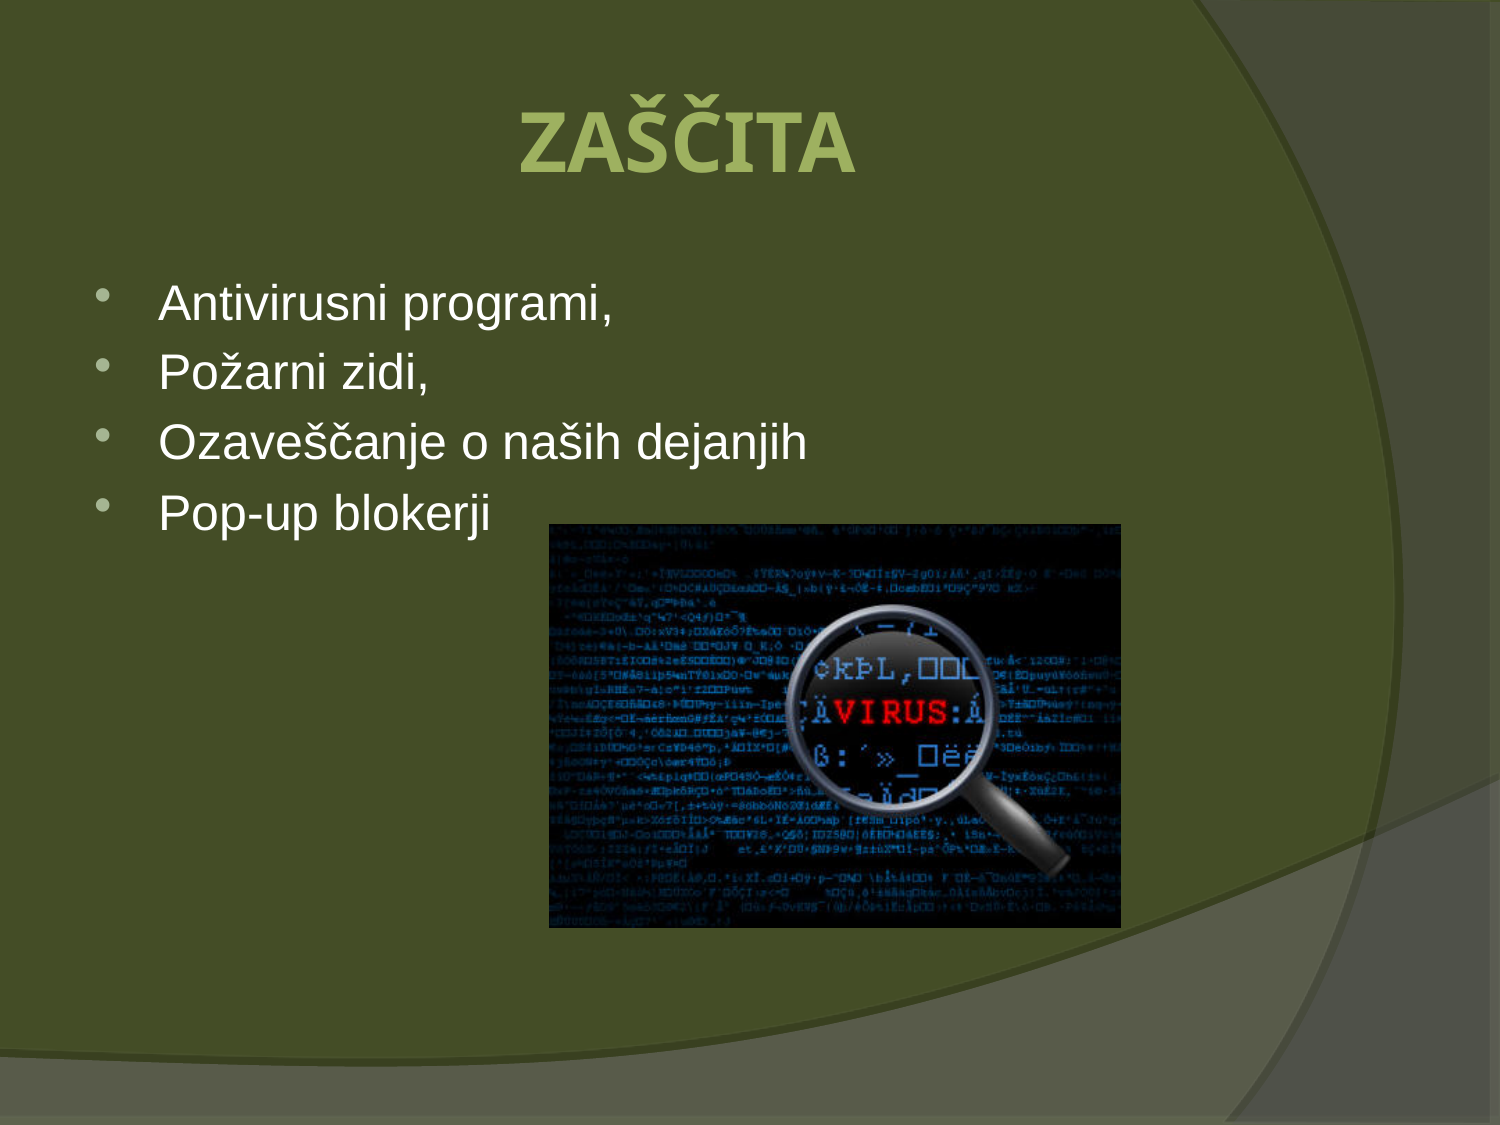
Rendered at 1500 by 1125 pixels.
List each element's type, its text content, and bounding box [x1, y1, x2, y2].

picture [549, 524, 1121, 929]
title ZAŠČITA [75, 45, 1300, 233]
list Antivirusni programi, Požarni zidi, Ozaveščanje o naših dejanjih Pop-up blokerji [75, 262, 1300, 1005]
